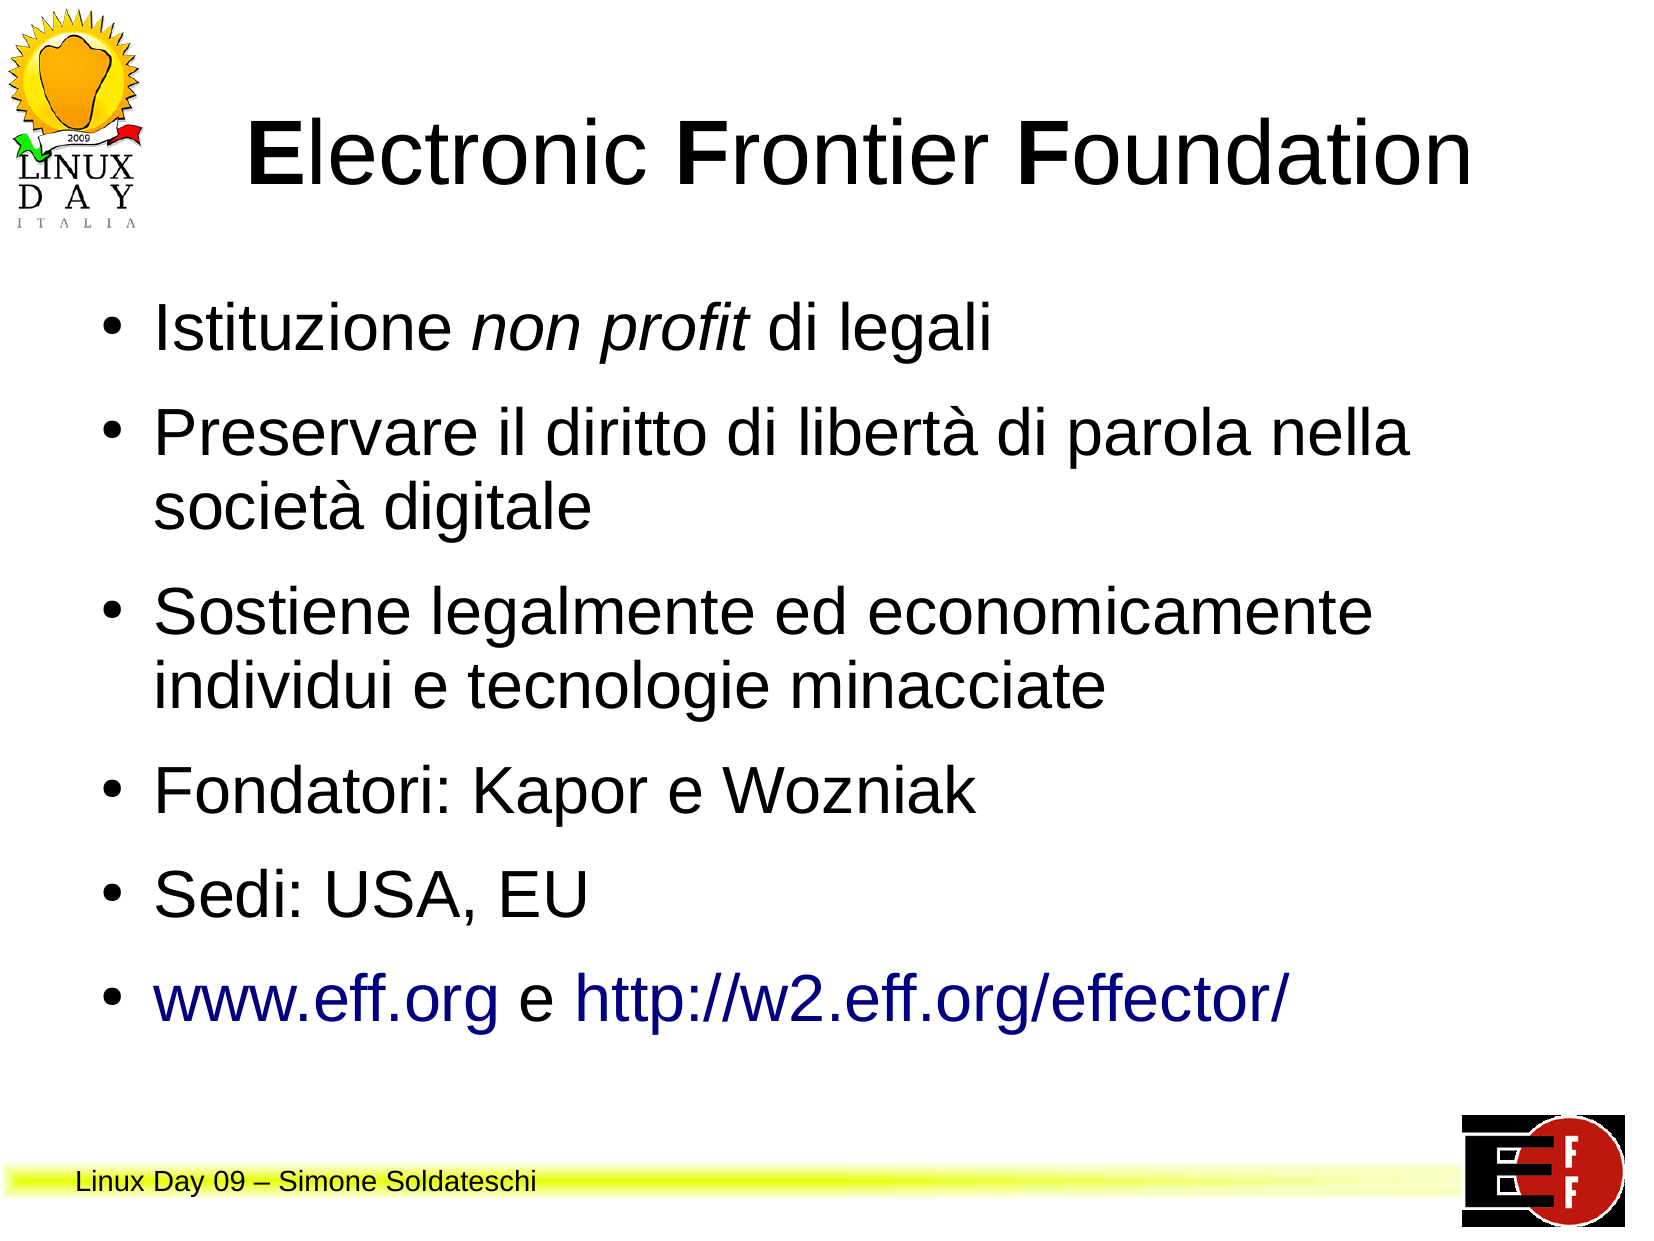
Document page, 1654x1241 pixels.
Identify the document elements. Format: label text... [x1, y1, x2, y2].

list Istituzione non profit di legali Preservare il diritto di libertà di parola nella società digitale Sostiene legalmente ed economicamente individui e tecnologie minacciate Fondatori: Kapor e Wozniak Sedi: USA, EU www.eff.org e http://w2.eff.org/effector/ [82, 290, 1571, 1109]
picture [1462, 1115, 1625, 1227]
title Electronic Frontier Foundation [150, 56, 1571, 250]
picture [0, 0, 151, 235]
